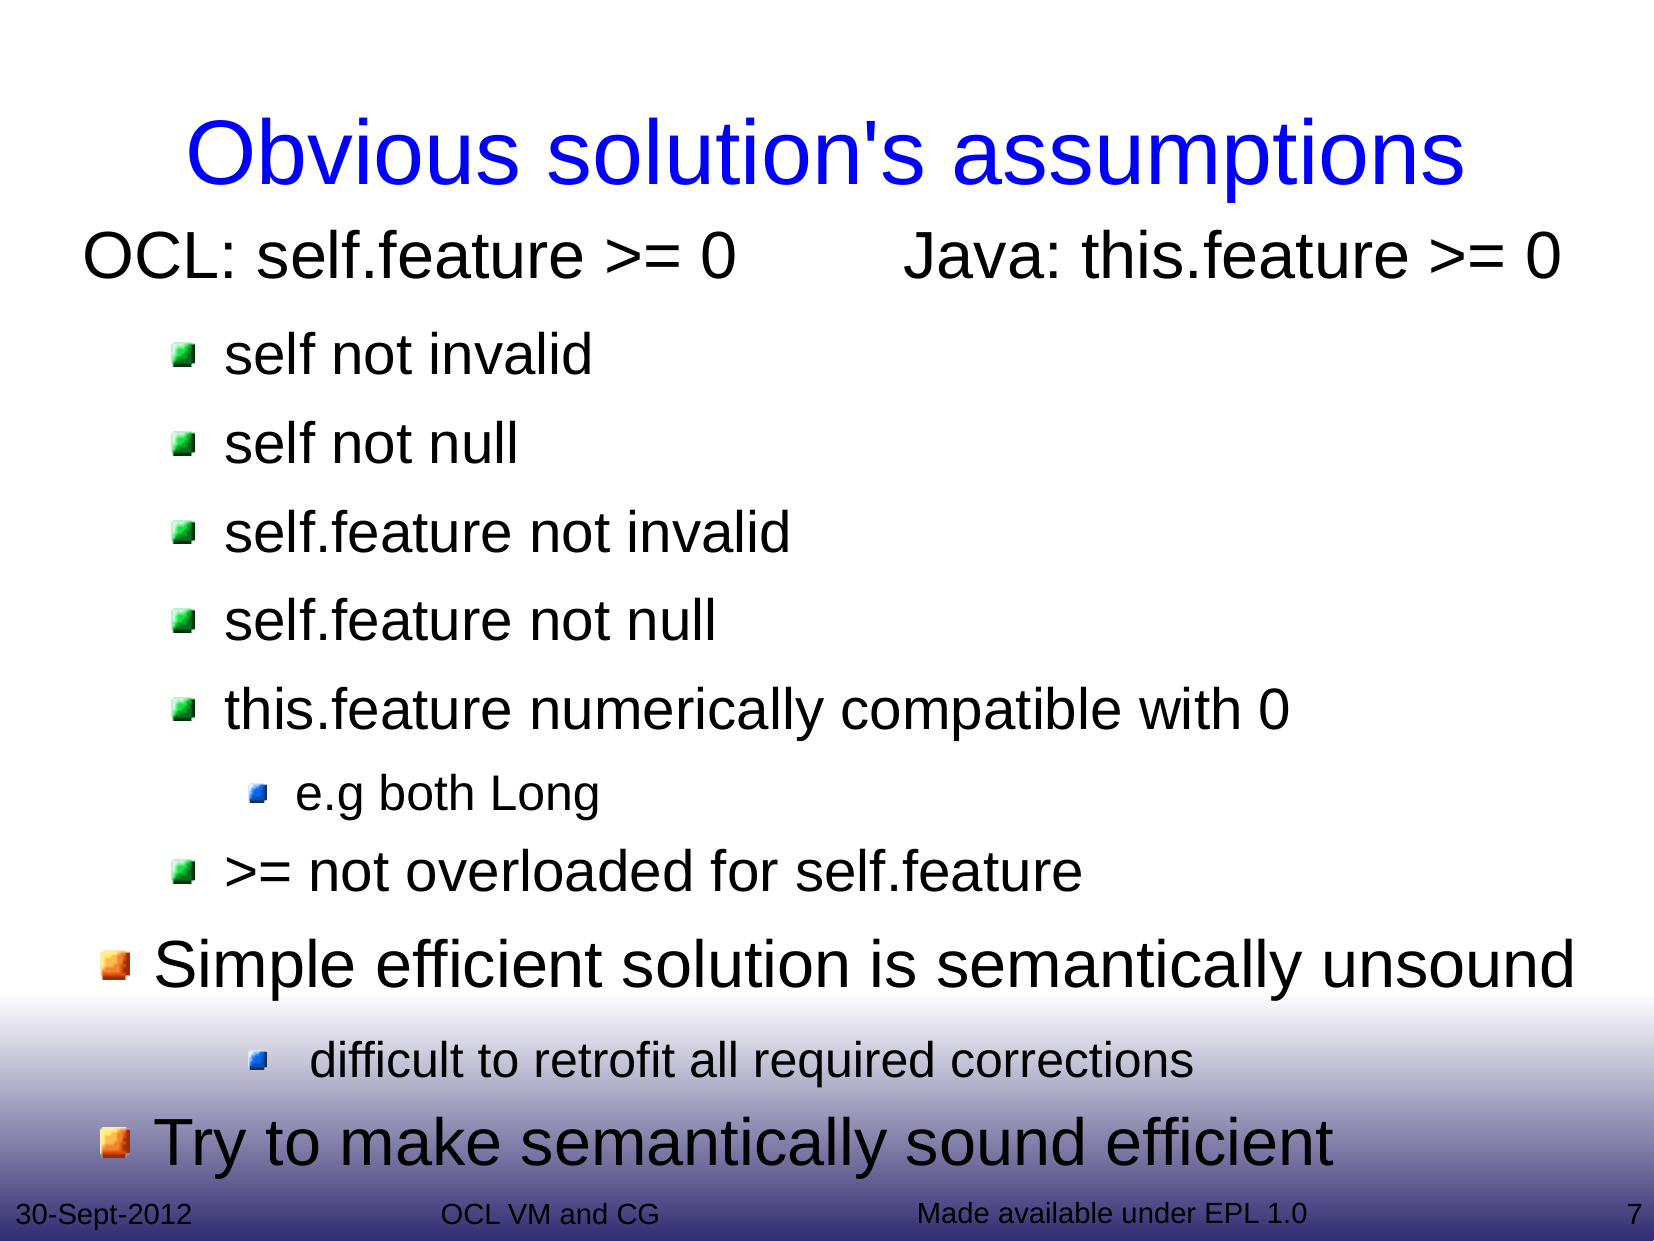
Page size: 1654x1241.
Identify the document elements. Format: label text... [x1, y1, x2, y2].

list OCL: self.feature >= 0 Java: this.feature >= 0 self not invalid self not null self.feature not invalid self.feature not null this.feature numerically compatible with 0 e.g both Long >= not overloaded for self.feature Simple efficient solution is semantically unsound difficult to retrofit all required corrections Try to make semantically sound efficient [82, 217, 1597, 1194]
title Obvious solution's assumptions [82, 49, 1571, 217]
